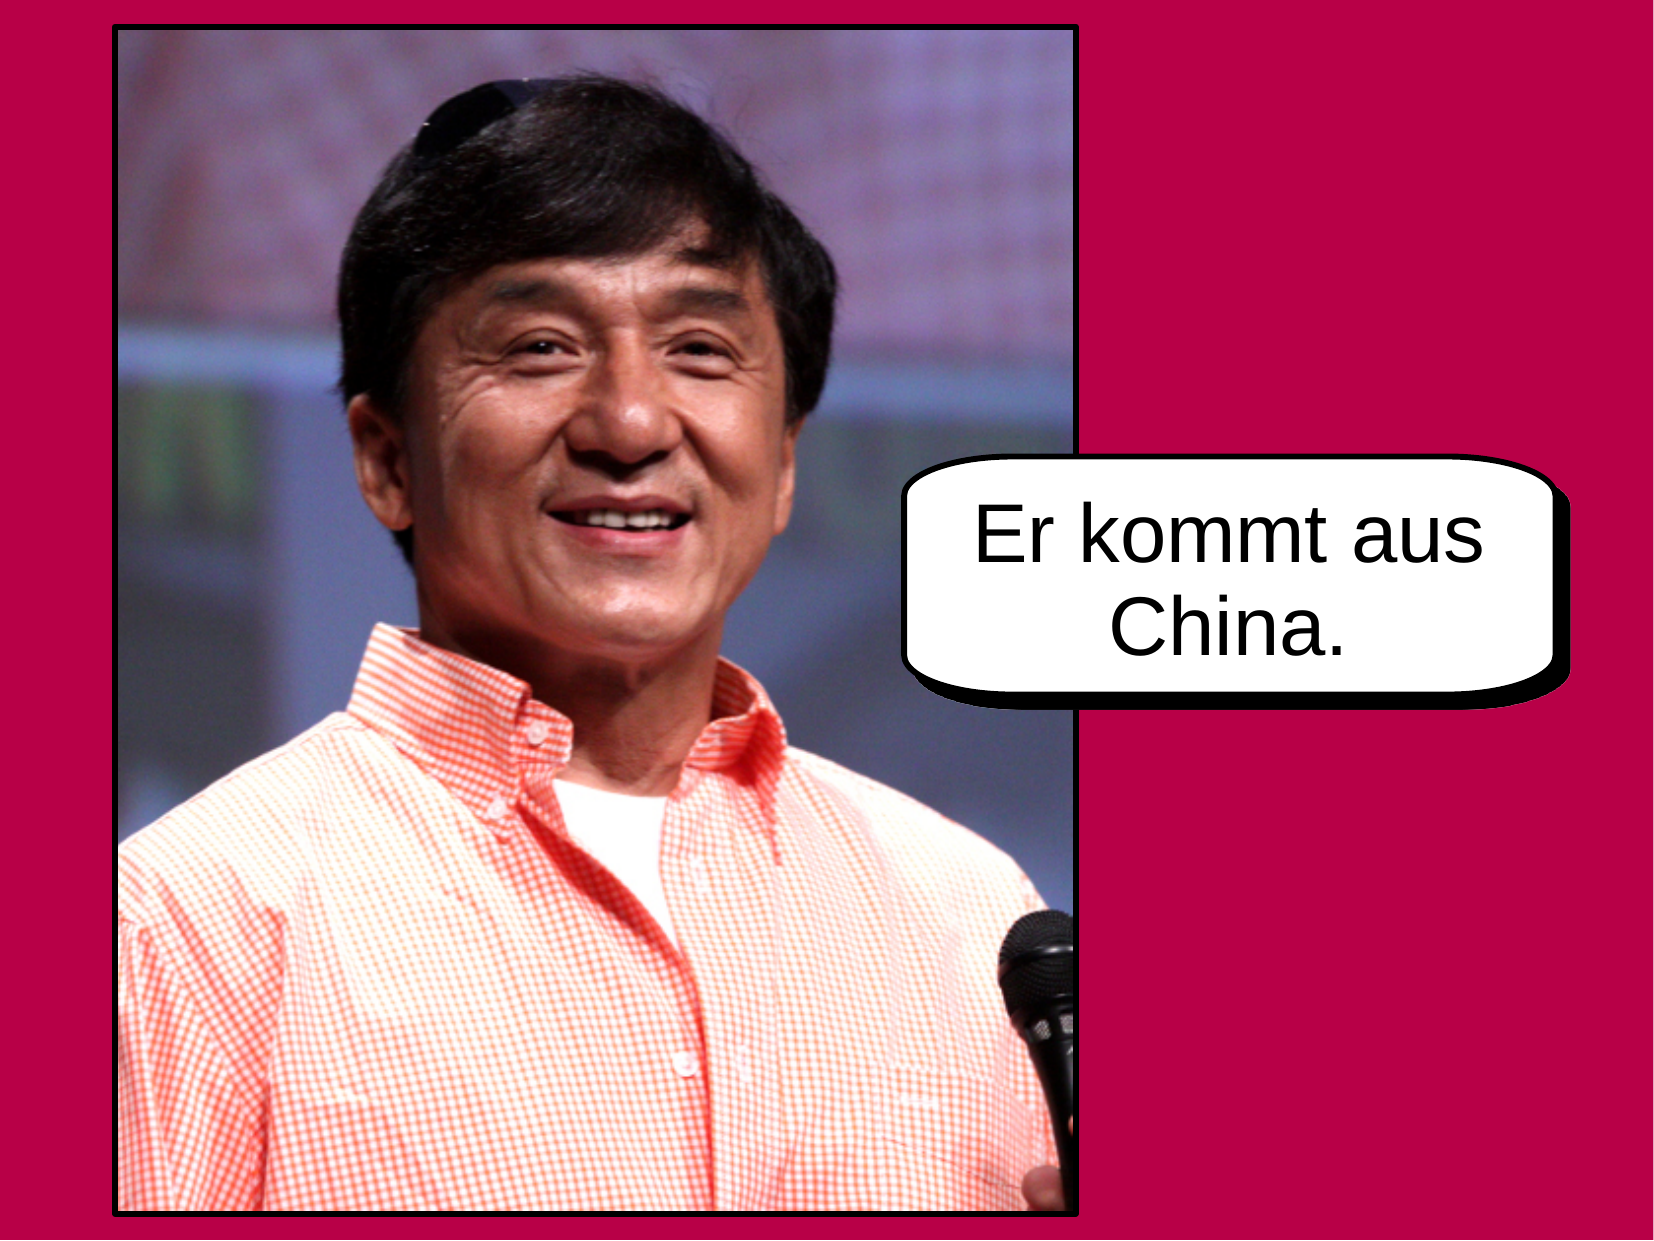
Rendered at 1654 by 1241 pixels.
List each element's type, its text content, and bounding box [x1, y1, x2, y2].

text_box [962, 690, 1498, 695]
picture [117, 29, 1073, 1211]
text_box [913, 456, 1547, 480]
text_box Er kommt aus China. [892, 480, 1566, 690]
